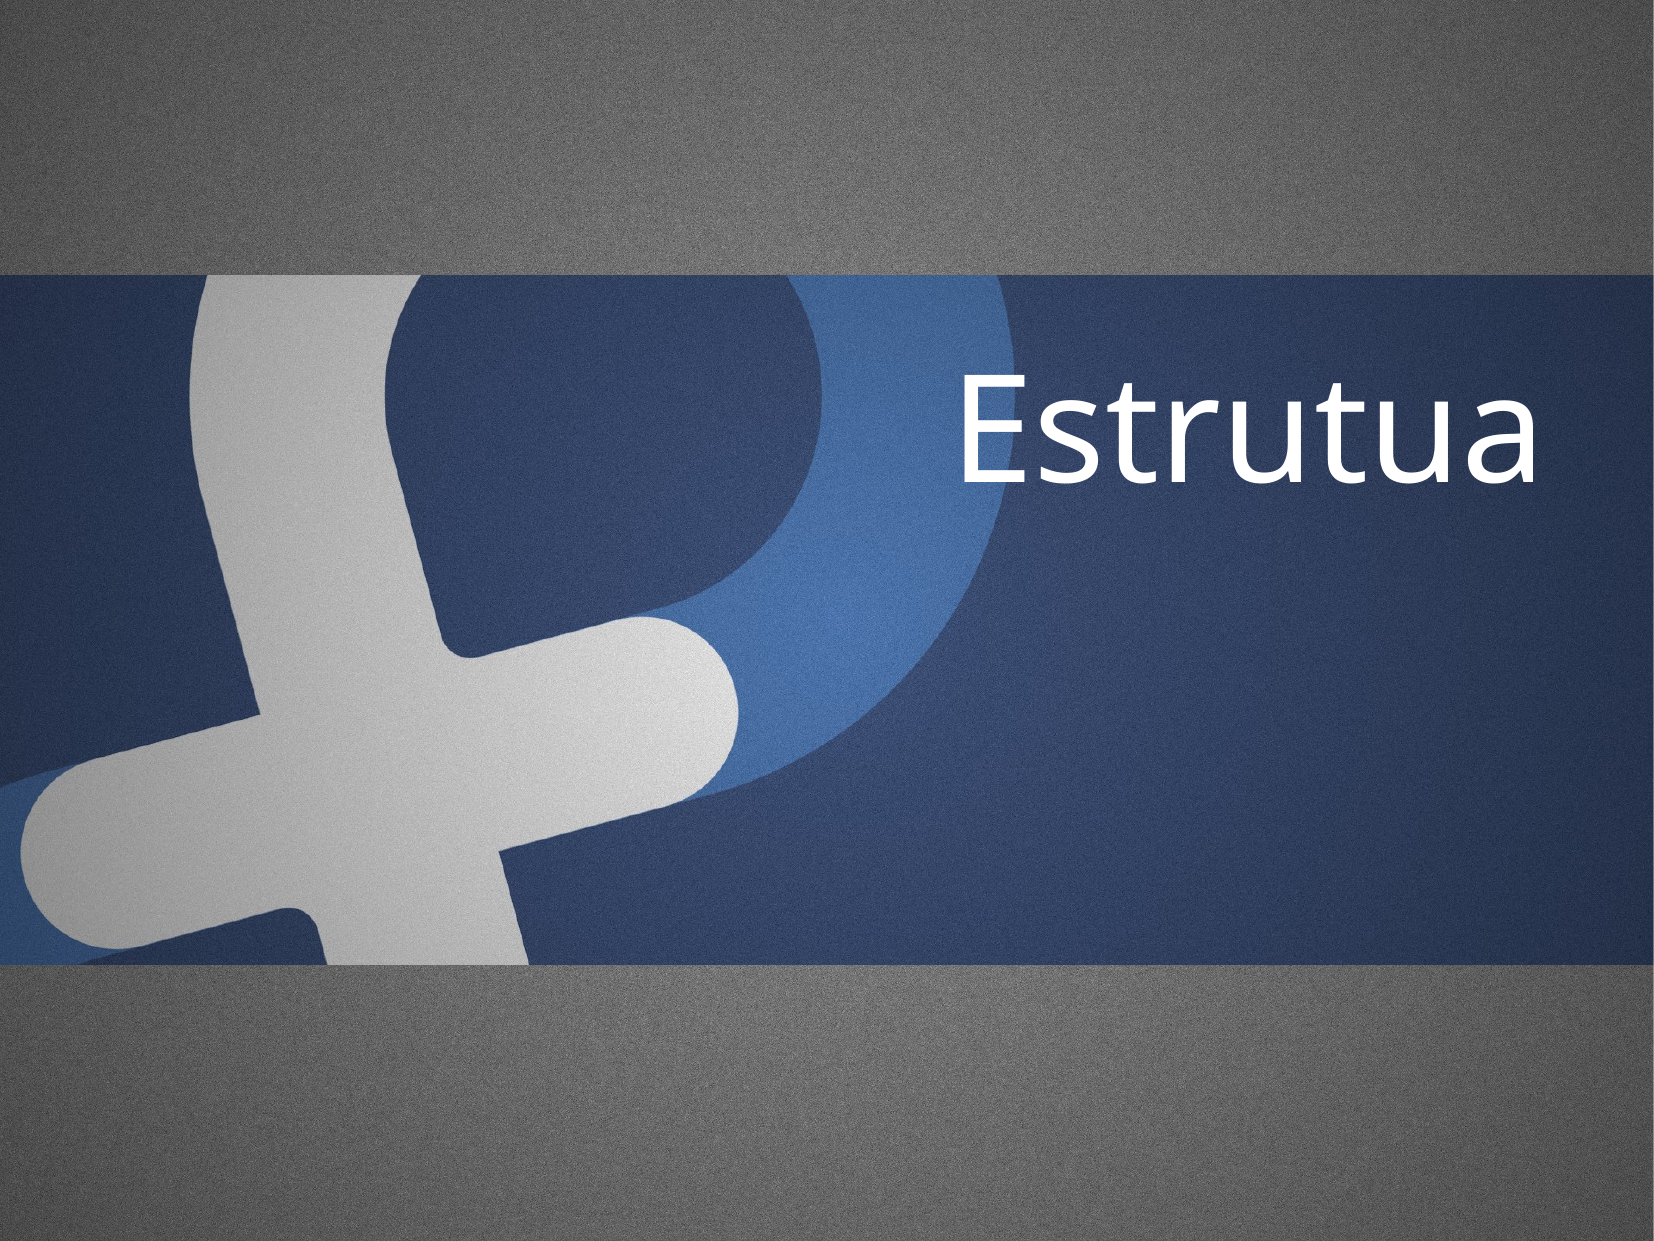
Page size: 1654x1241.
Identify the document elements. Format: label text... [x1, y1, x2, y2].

text_box Estrutua [446, 315, 1561, 654]
picture [0, 0, 1654, 1241]
